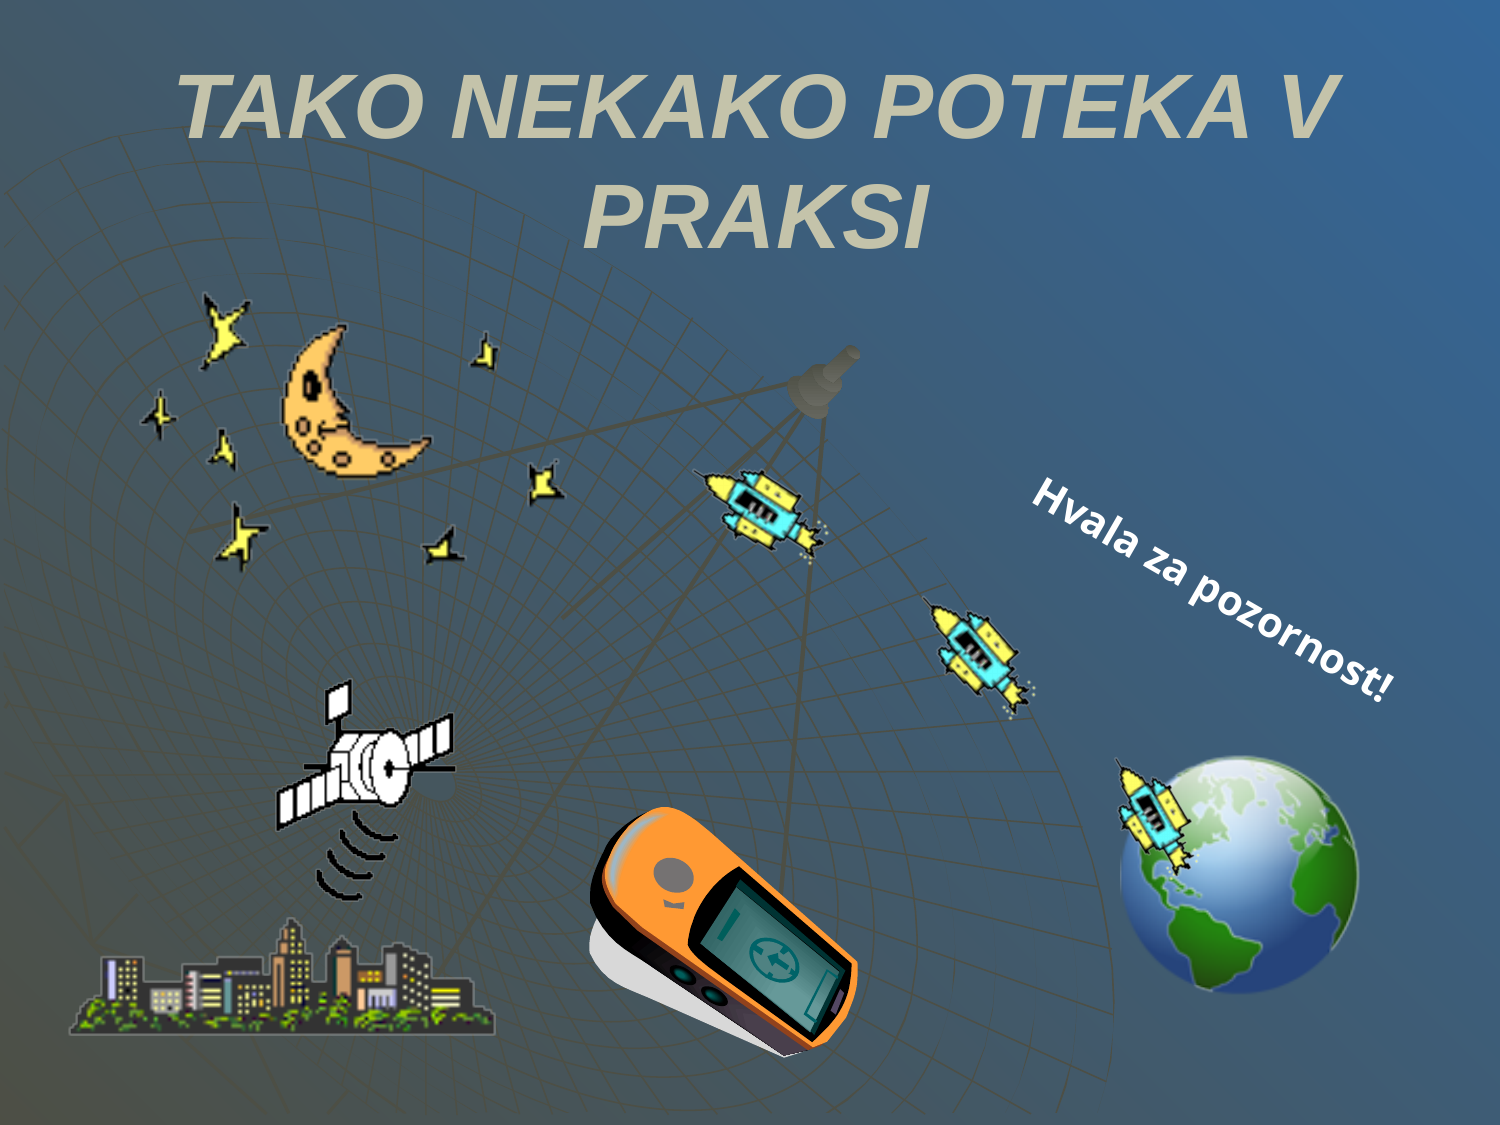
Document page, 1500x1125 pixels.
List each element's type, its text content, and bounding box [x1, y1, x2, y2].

picture [230, 633, 505, 908]
text_box Hvala za pozornost! [1009, 451, 1483, 762]
title TAKO NEKAKO POTEKA V PRAKSI [41, 51, 1471, 262]
picture [64, 916, 503, 1043]
picture [532, 771, 883, 1125]
picture [138, 271, 1393, 1028]
